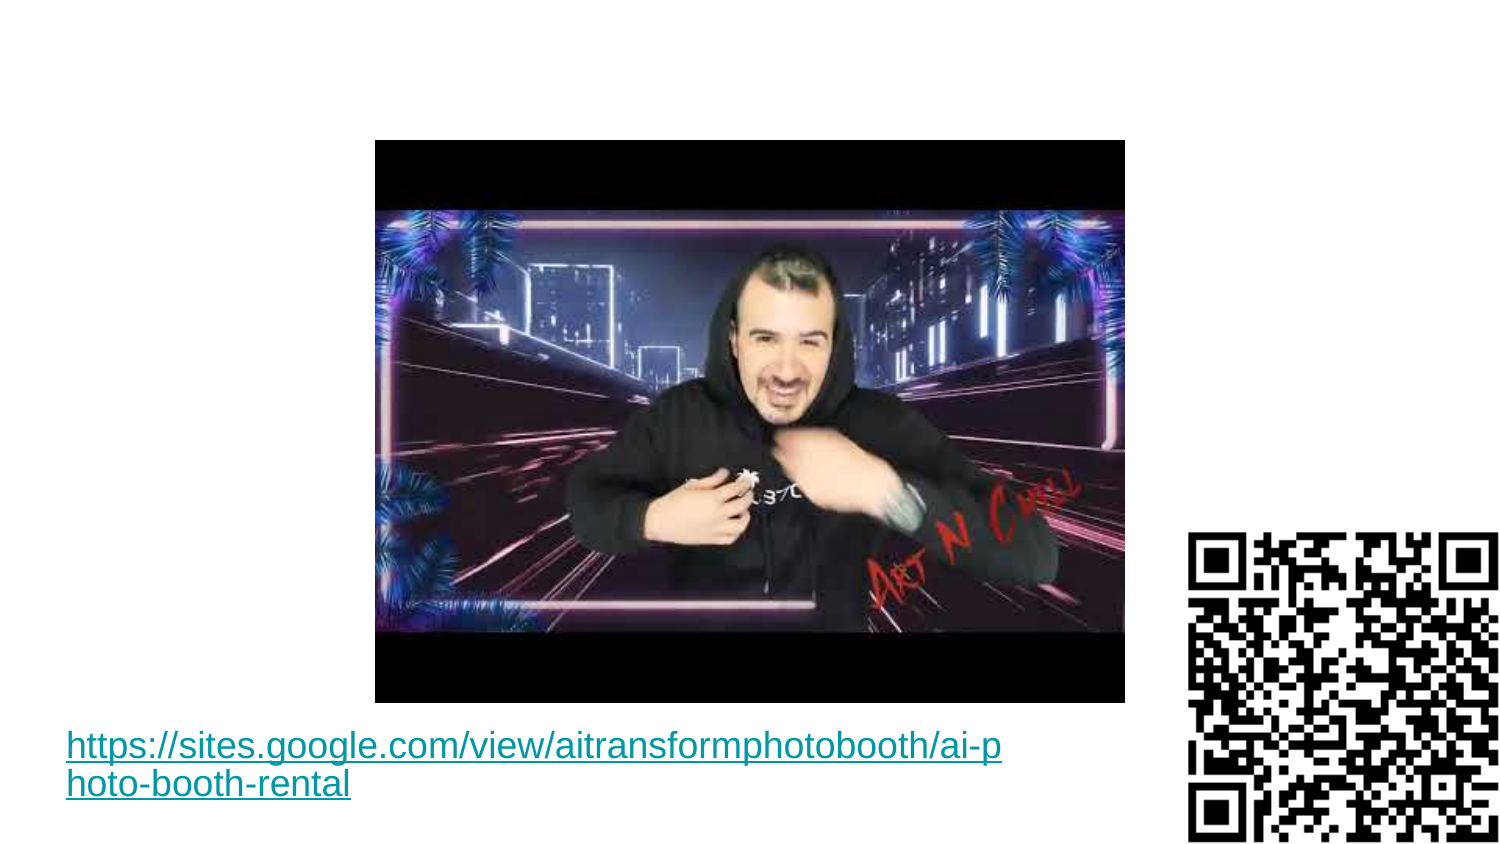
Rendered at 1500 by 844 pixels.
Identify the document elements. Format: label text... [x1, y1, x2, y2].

picture [375, 140, 1125, 704]
list https://sites.google.com/view/aitransformphotobooth/ai-photo-booth-rental [51, 694, 1036, 794]
picture [1187, 531, 1500, 844]
